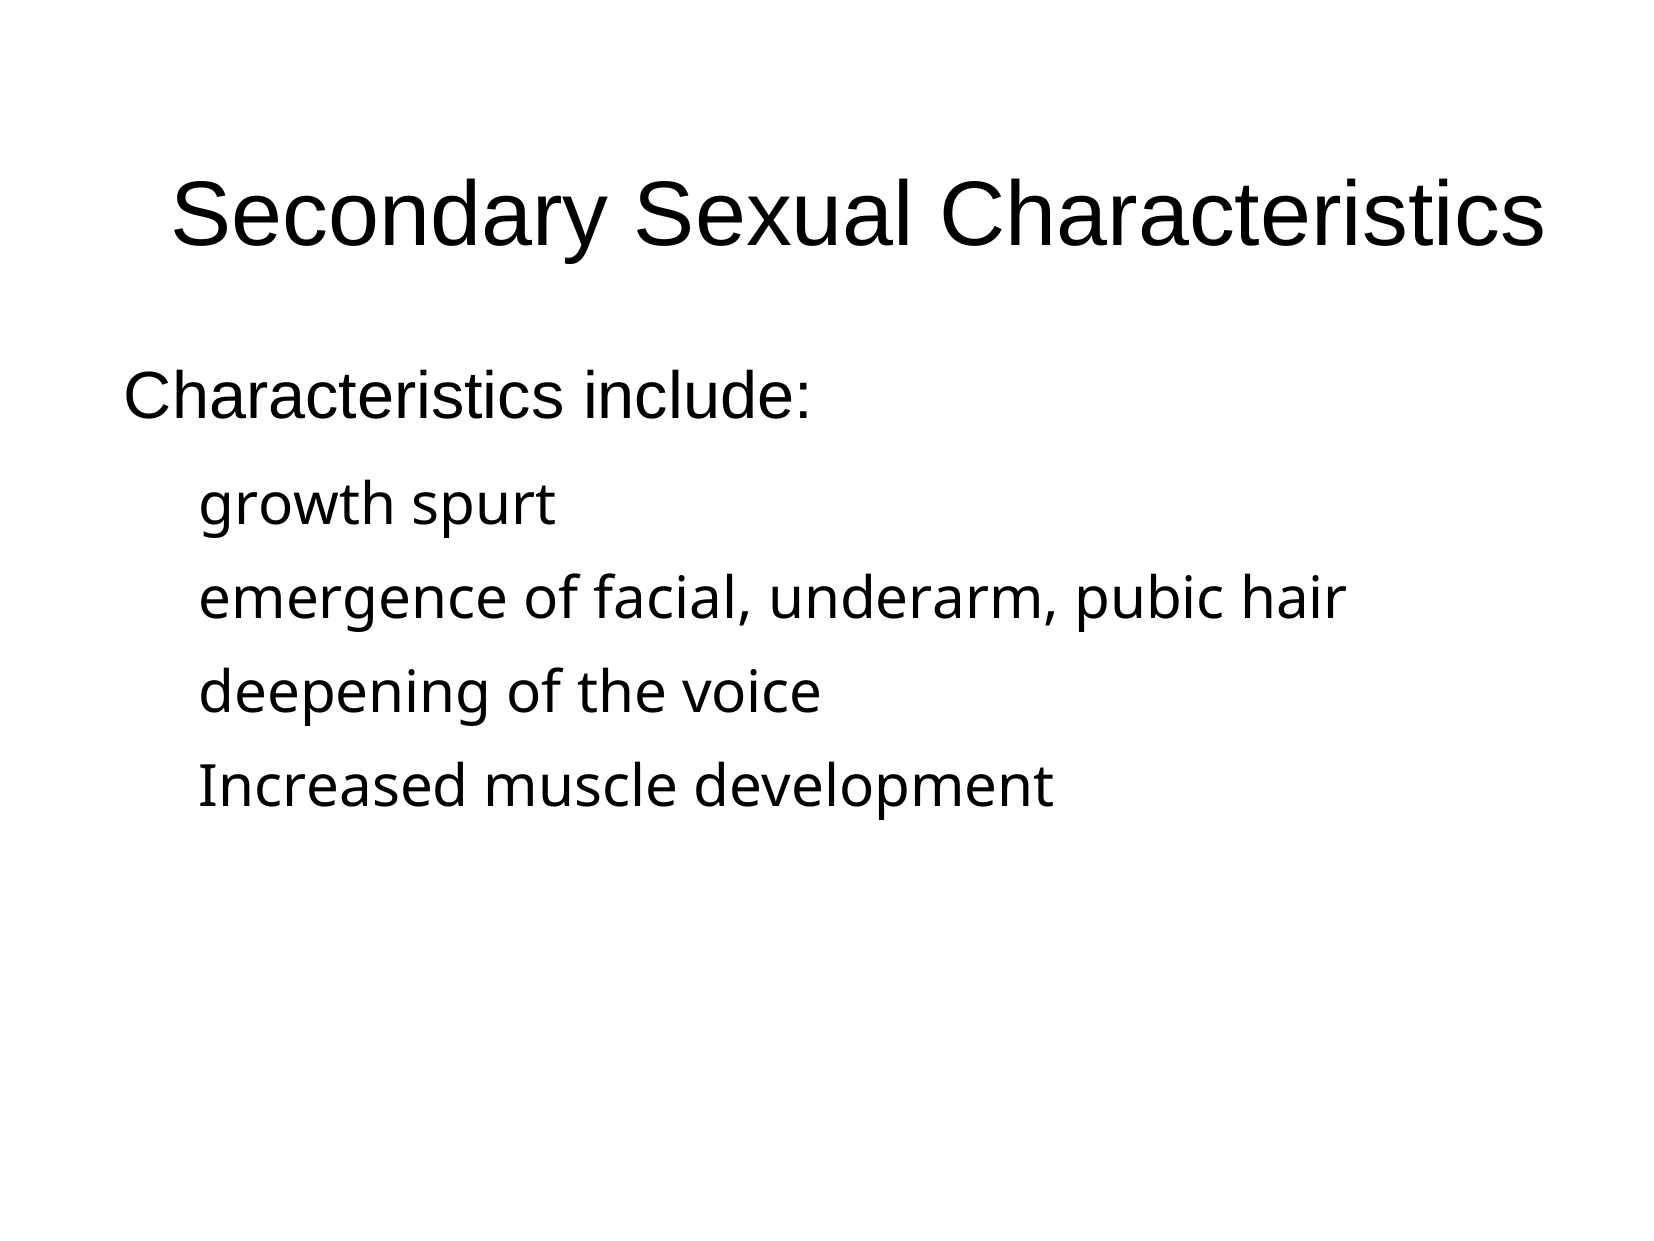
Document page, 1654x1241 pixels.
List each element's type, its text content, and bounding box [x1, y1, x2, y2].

title Secondary Sexual Characteristics [124, 110, 1595, 318]
list Characteristics include: growth spurt emergence of facial, underarm, pubic hair deepening of the voice Increased muscle development [124, 358, 1530, 1088]
